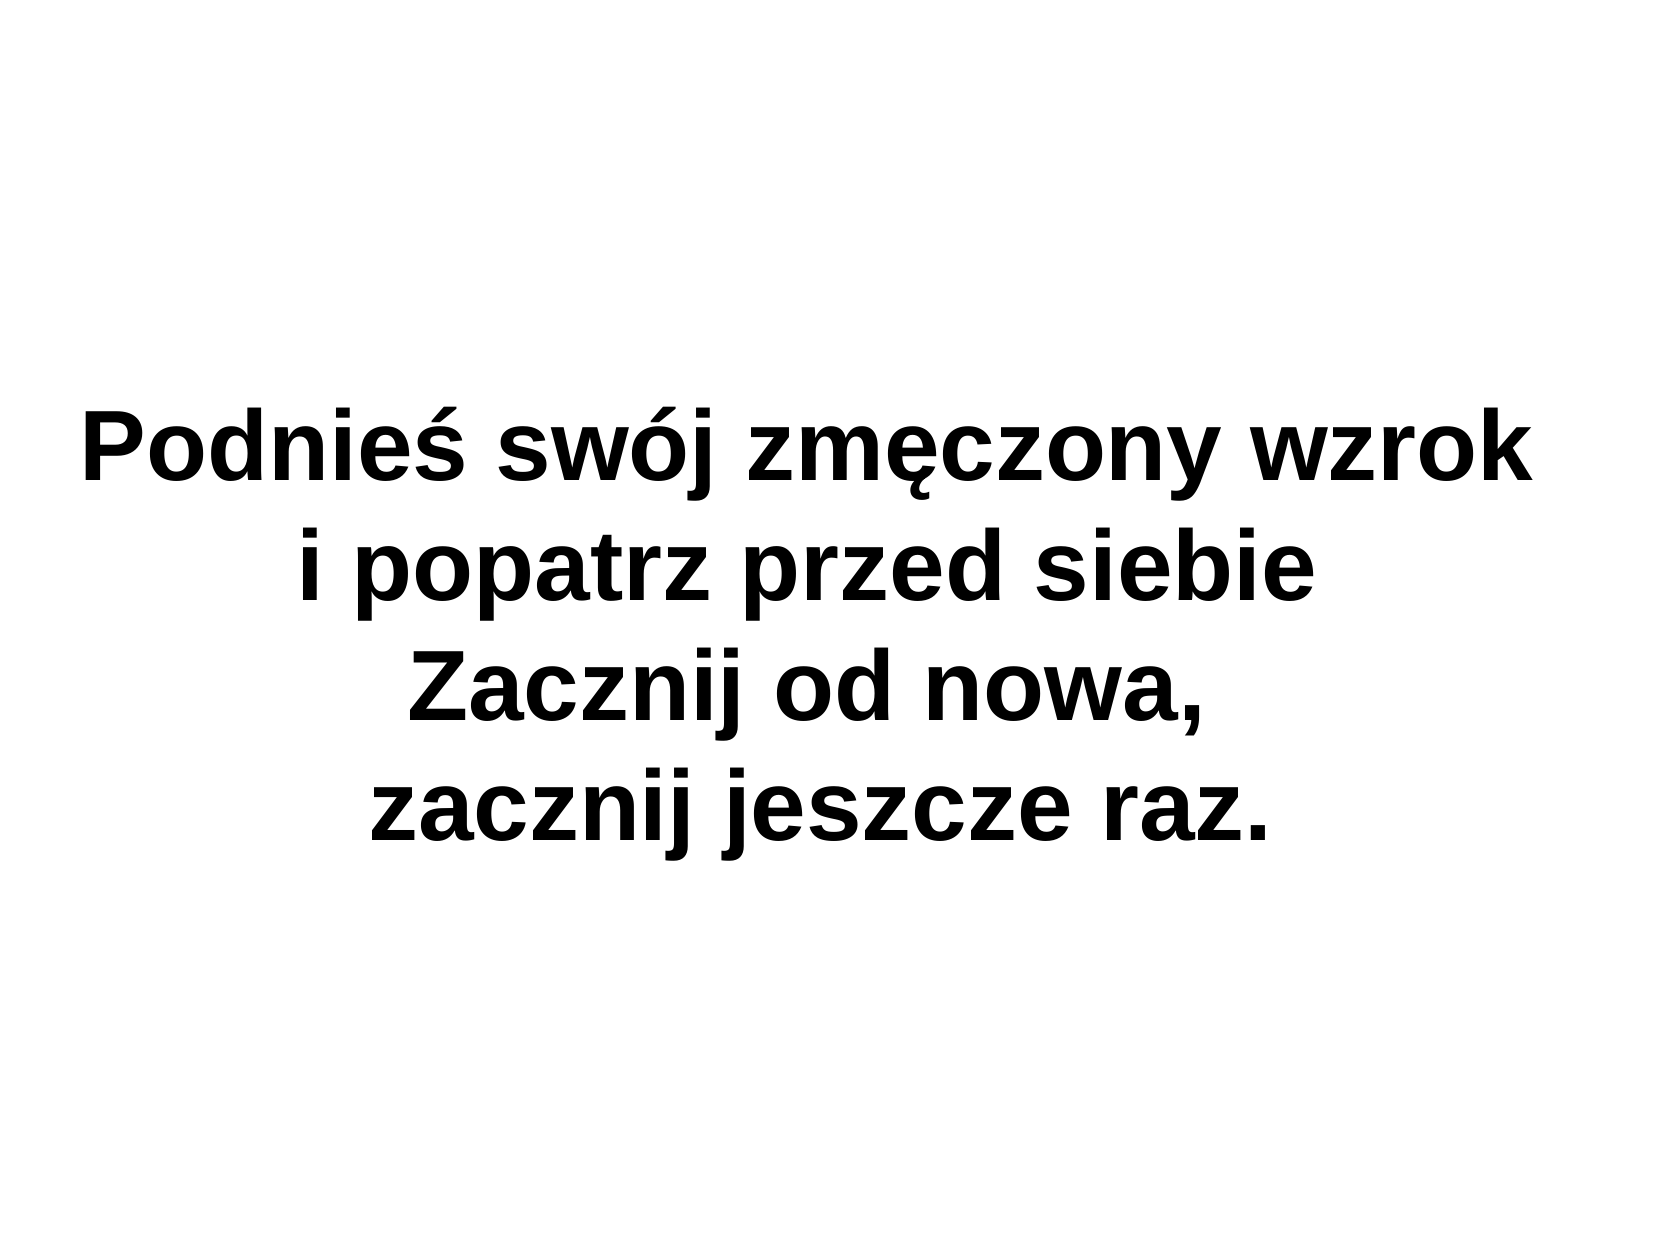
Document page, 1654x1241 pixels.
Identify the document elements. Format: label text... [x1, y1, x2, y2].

subtitle Podnieś swój zmęczony wzrok i popatrz przed siebie Zacznij od nowa, zacznij jeszcze raz. [0, 377, 1642, 863]
